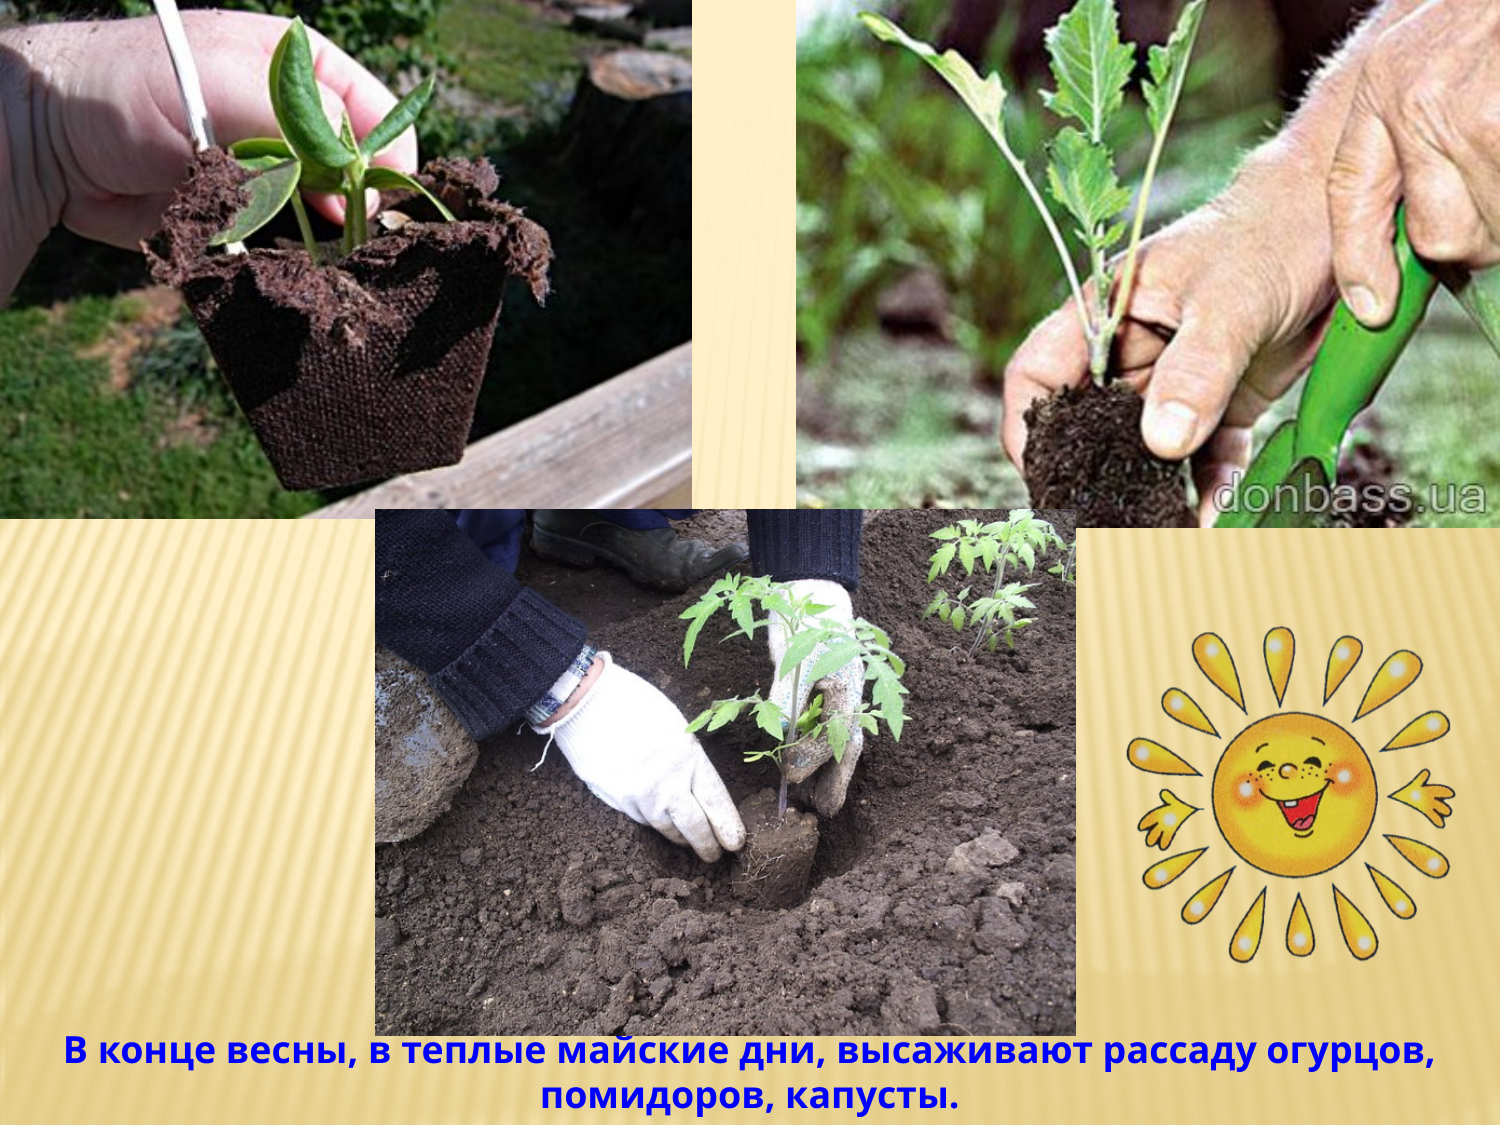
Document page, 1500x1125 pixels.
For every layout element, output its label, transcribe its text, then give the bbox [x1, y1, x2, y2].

picture [0, 0, 1500, 1036]
text_box В конце весны, в теплые майские дни, высаживают рассаду огурцов, помидоров, капусты. [0, 1018, 1500, 1124]
